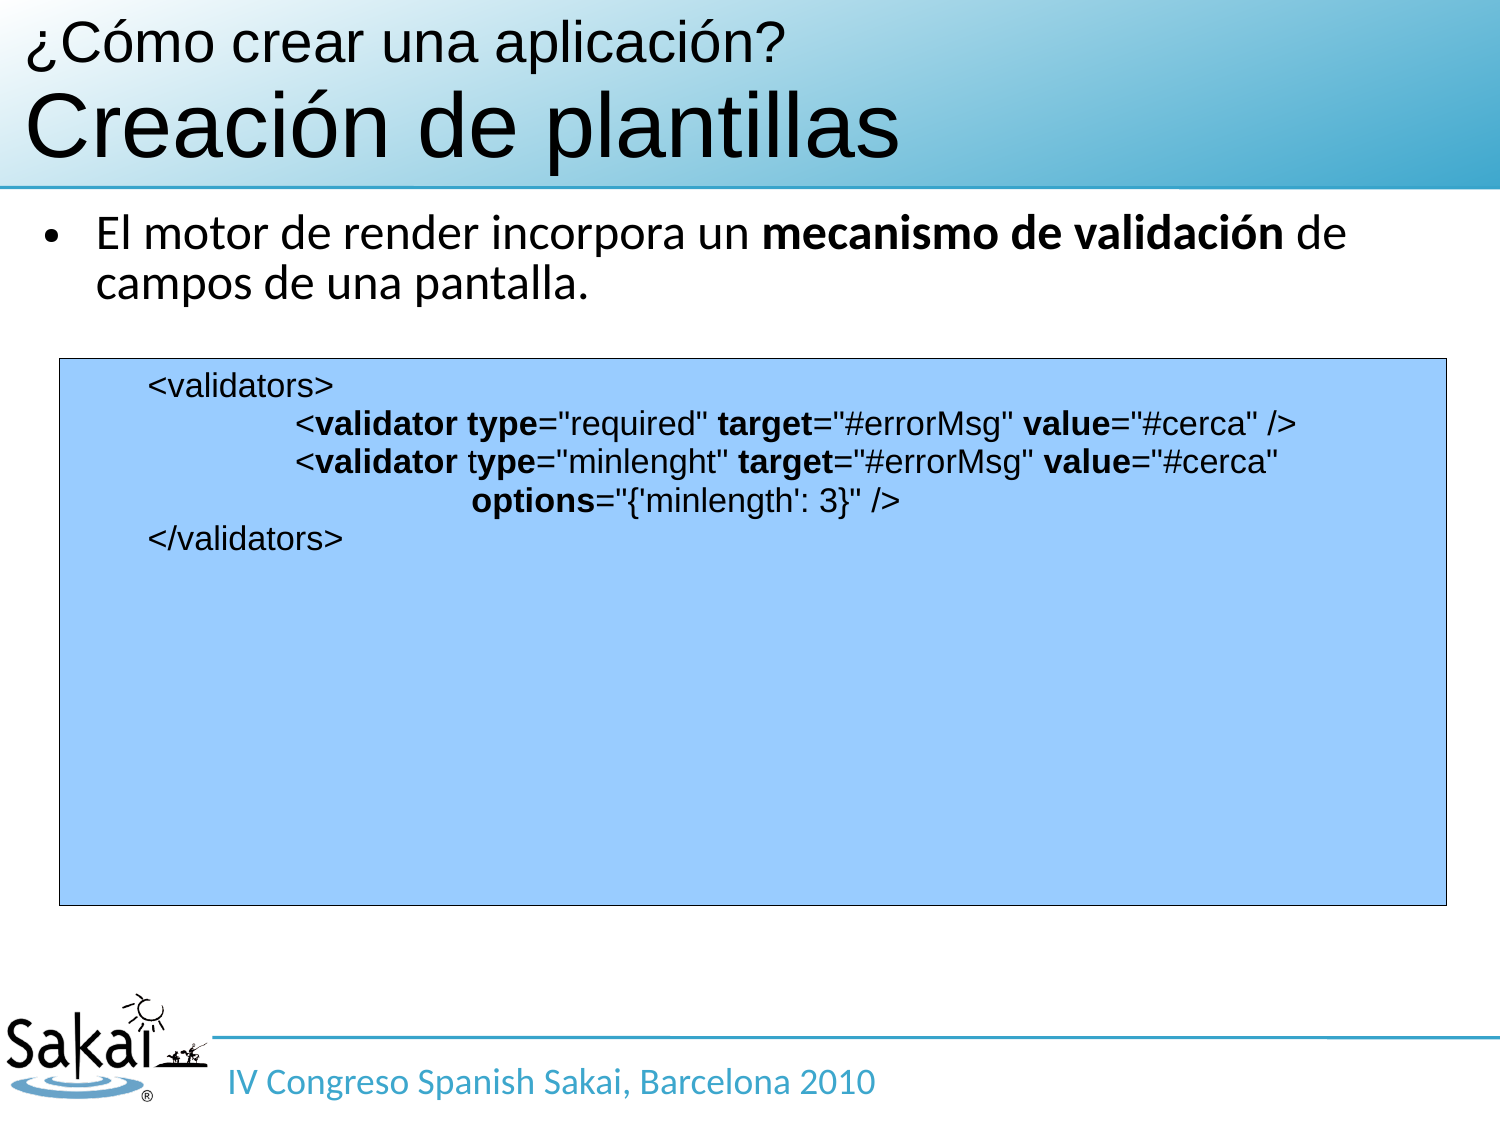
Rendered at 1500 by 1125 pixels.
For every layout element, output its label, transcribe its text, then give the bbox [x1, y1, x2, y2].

title ¿Cómo crear una aplicación? Creación de plantillas [24, 9, 1475, 178]
text_box <validators> <validator type="required" target="#errorMsg" value="#cerca" /> <validator type="minlenght" target="#errorMsg" value="#cerca" options="{'minlength': 3}" /> </validators> [59, 358, 1447, 906]
picture [0, 955, 213, 1125]
list El motor de render incorpora un mecanismo de validación de campos de una pantalla. [24, 212, 1475, 1025]
